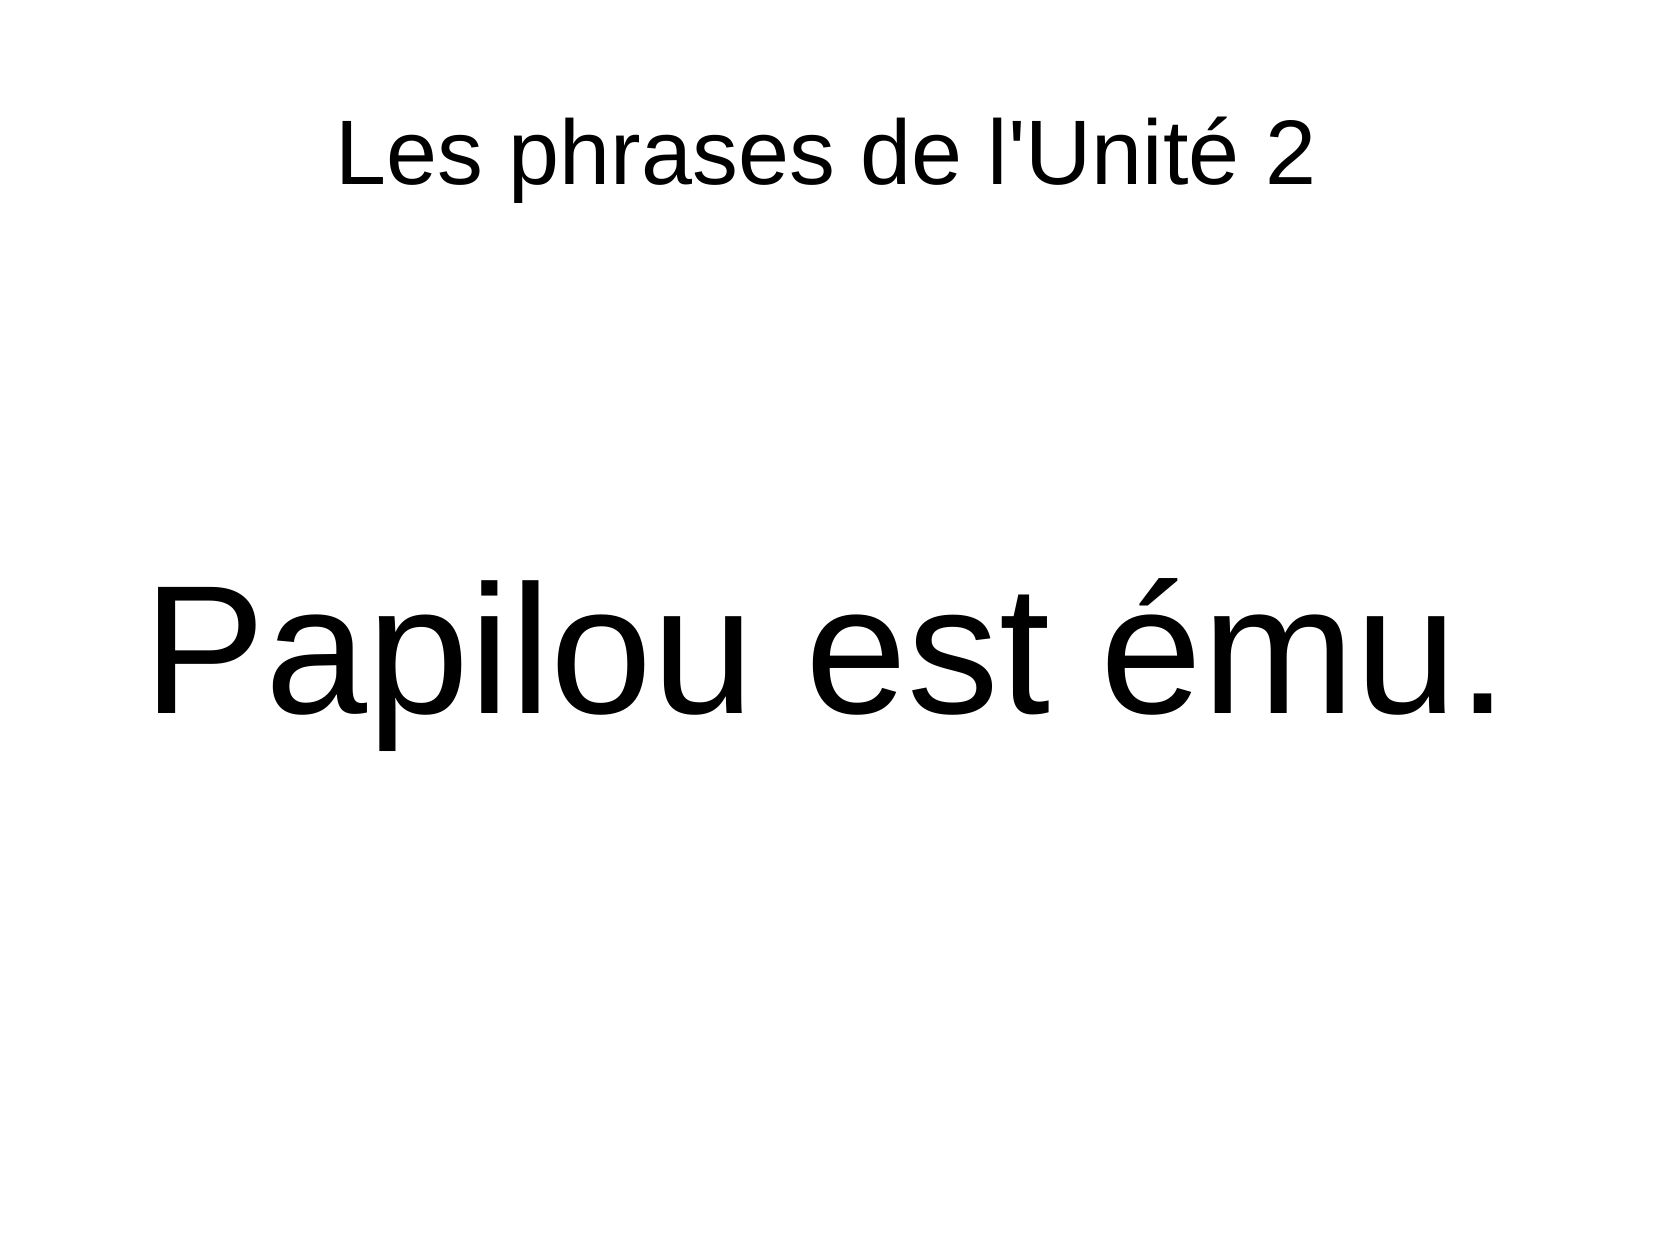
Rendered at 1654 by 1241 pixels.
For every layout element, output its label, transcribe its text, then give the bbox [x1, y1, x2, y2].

subtitle Papilou est ému. [82, 290, 1571, 1010]
title Les phrases de l'Unité 2 [82, 49, 1571, 257]
